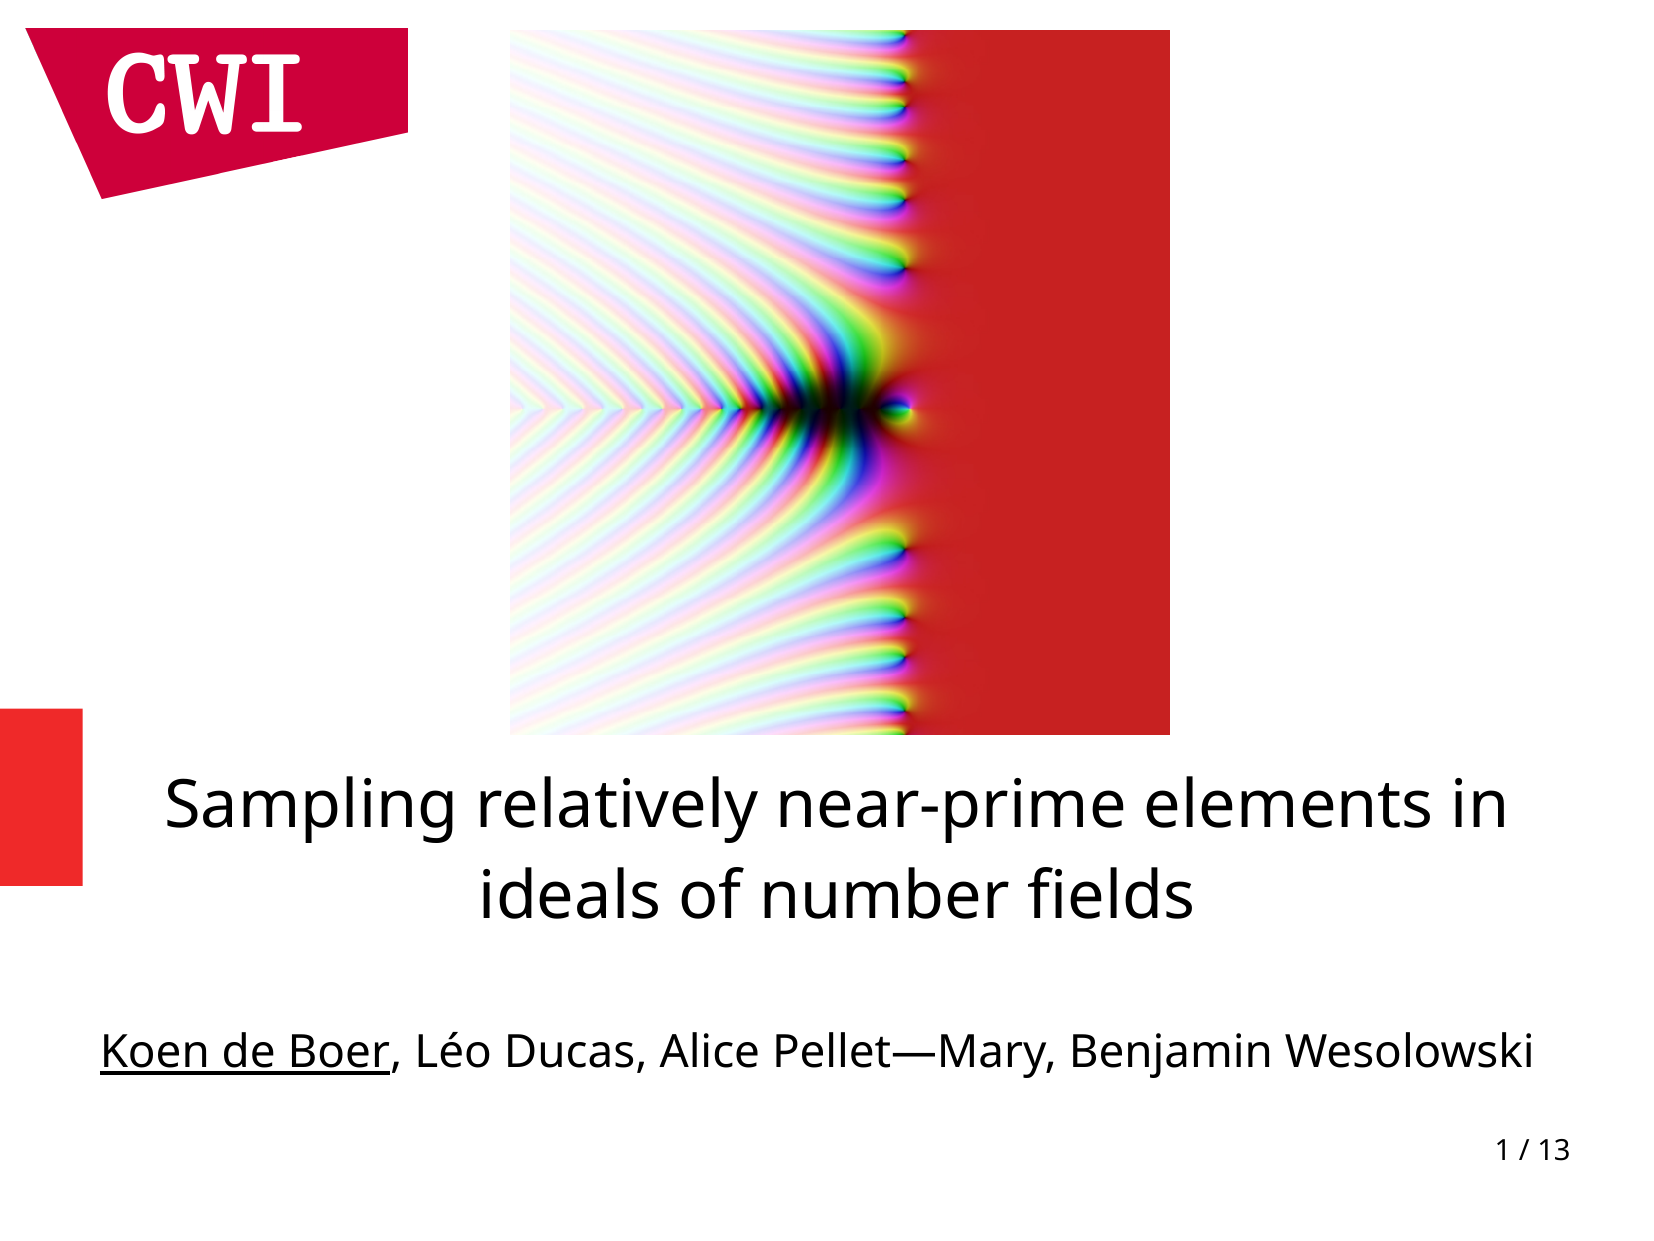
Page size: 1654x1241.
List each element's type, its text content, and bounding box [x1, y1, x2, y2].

picture [0, 0, 451, 237]
text_box Koen de Boer, Léo Ducas, Alice Pellet—Mary, Benjamin Wesolowski [30, 996, 1606, 1104]
picture [510, 30, 1170, 735]
subtitle Sampling relatively near-prime elements in ideals of number fields [135, 765, 1541, 931]
